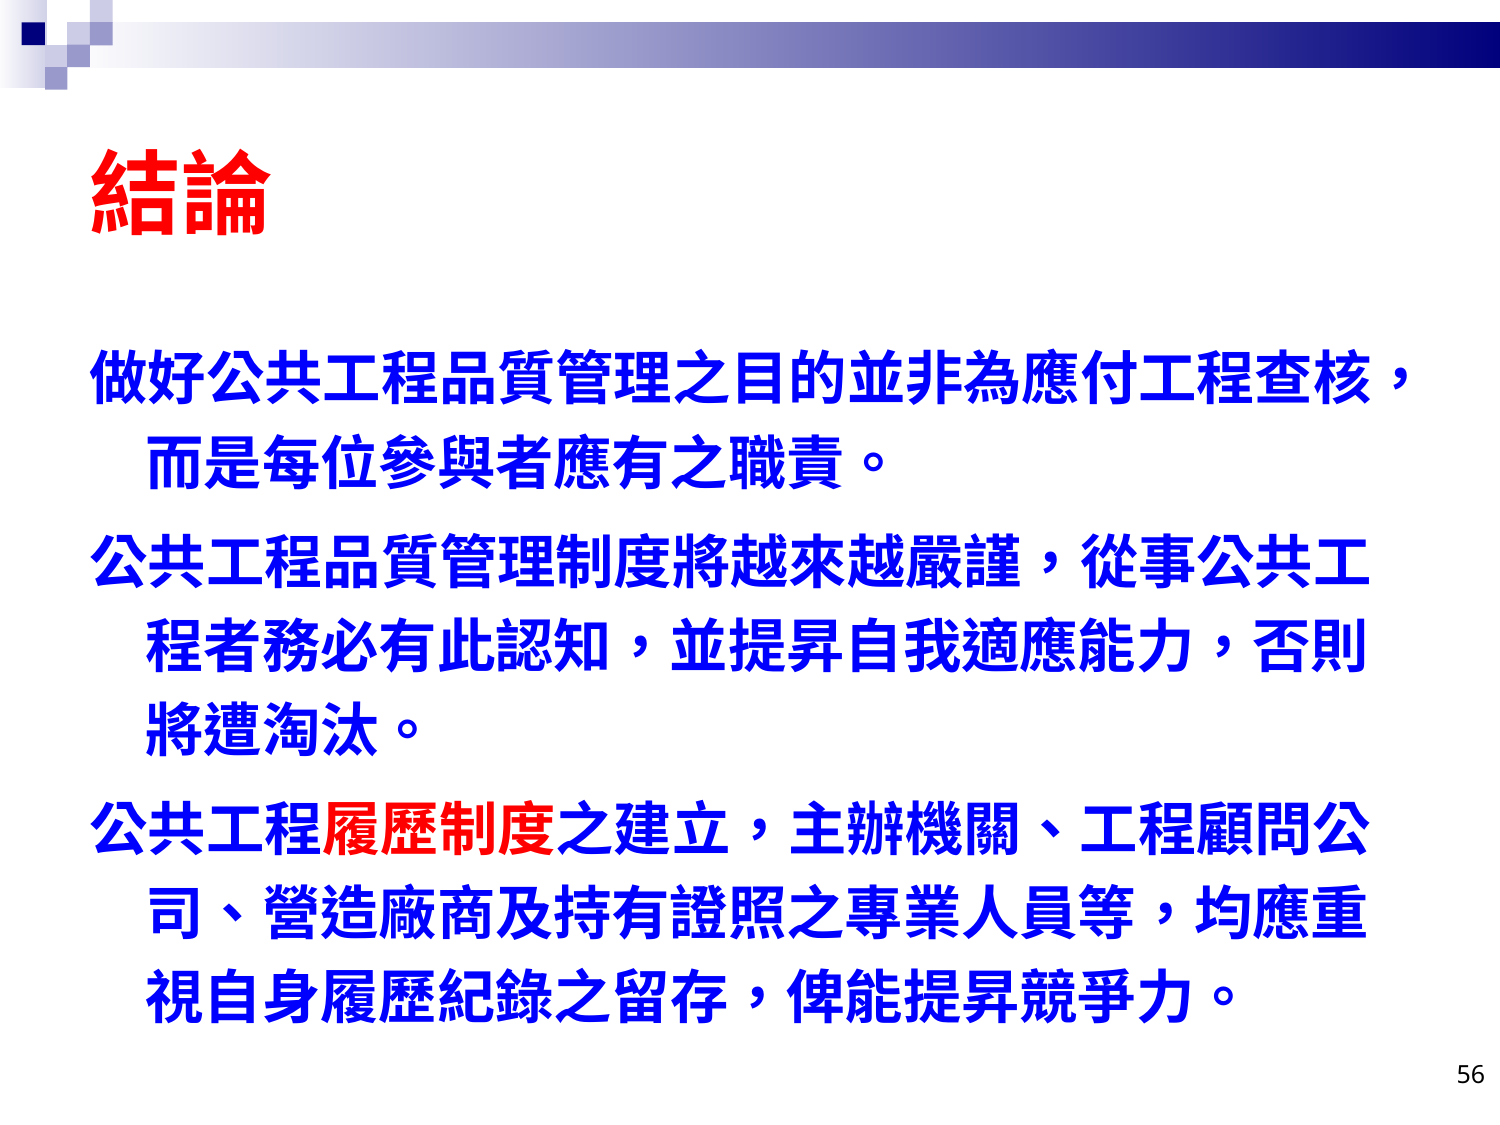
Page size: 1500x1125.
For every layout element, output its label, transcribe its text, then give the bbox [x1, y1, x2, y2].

title 結論 [74, 75, 1426, 300]
text_box <number> [1149, 1025, 1500, 1101]
list 做好公共工程品質管理之目的並非為應付工程查核，而是每位參與者應有之職責。 公共工程品質管理制度將越來越嚴謹，從事公共工程者務必有此認知，並提昇自我適應能力，否則將遭淘汰。 公共工程履歷制度之建立，主辦機關、工程顧問公司、營造廠商及持有證照之專業人員等，均應重視自身履歷紀錄之留存，俾能提昇競爭力。 [74, 324, 1426, 1014]
